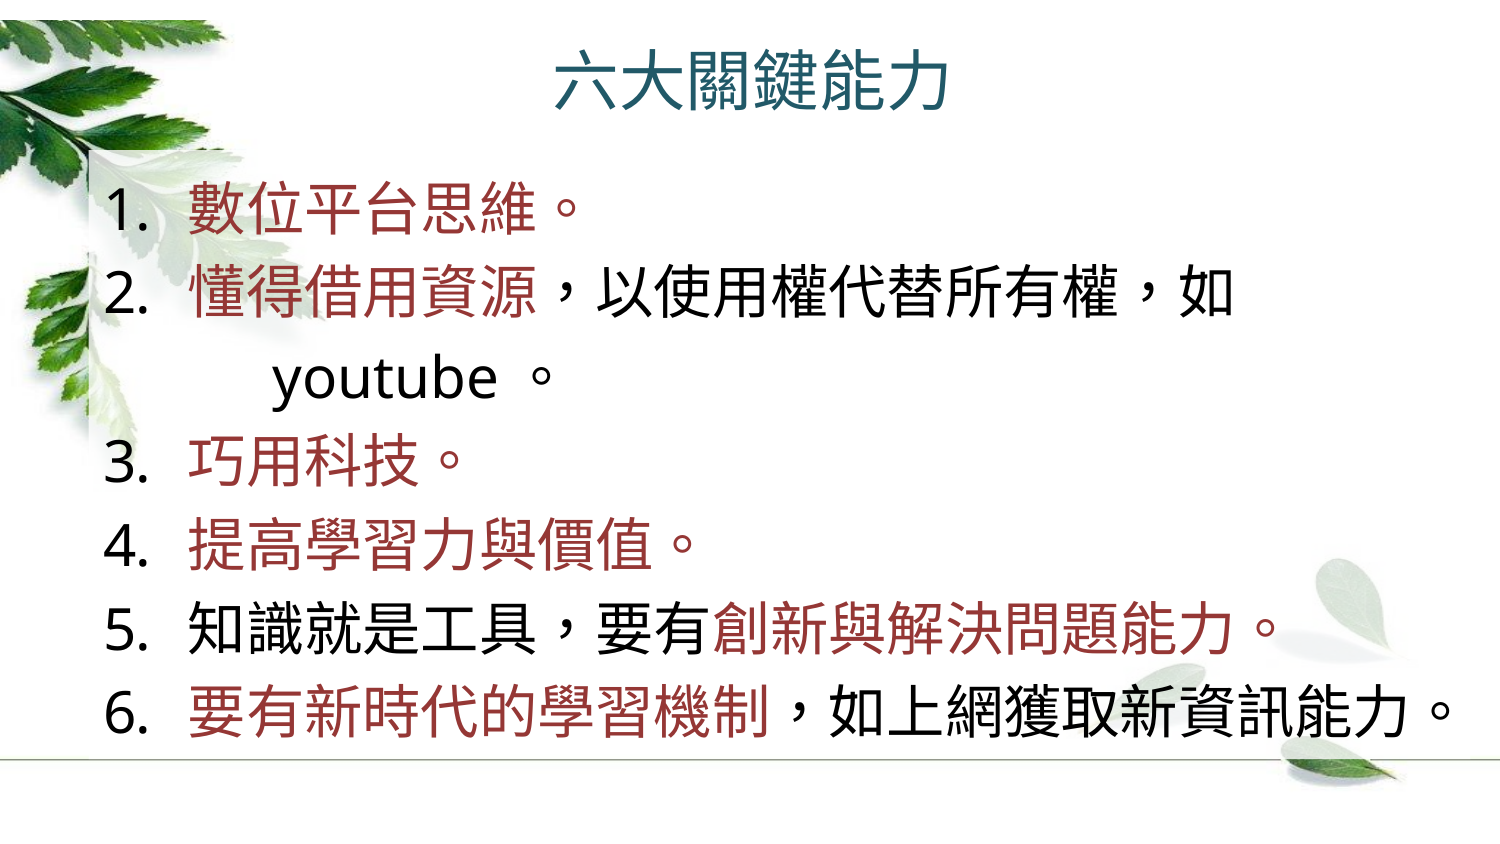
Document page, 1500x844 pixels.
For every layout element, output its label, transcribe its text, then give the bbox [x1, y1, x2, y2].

text_box 數位平台思維。 懂得借用資源，以使用權代替所有權，如youtube。 巧用科技。 提高學習力與價值。 知識就是工具，要有創新與解決問題能力。 要有新時代的學習機制，如上網獲取新資訊能力。 [88, 150, 1471, 760]
picture [0, 20, 1500, 844]
title 六大關鍵能力 [537, 8, 1010, 149]
